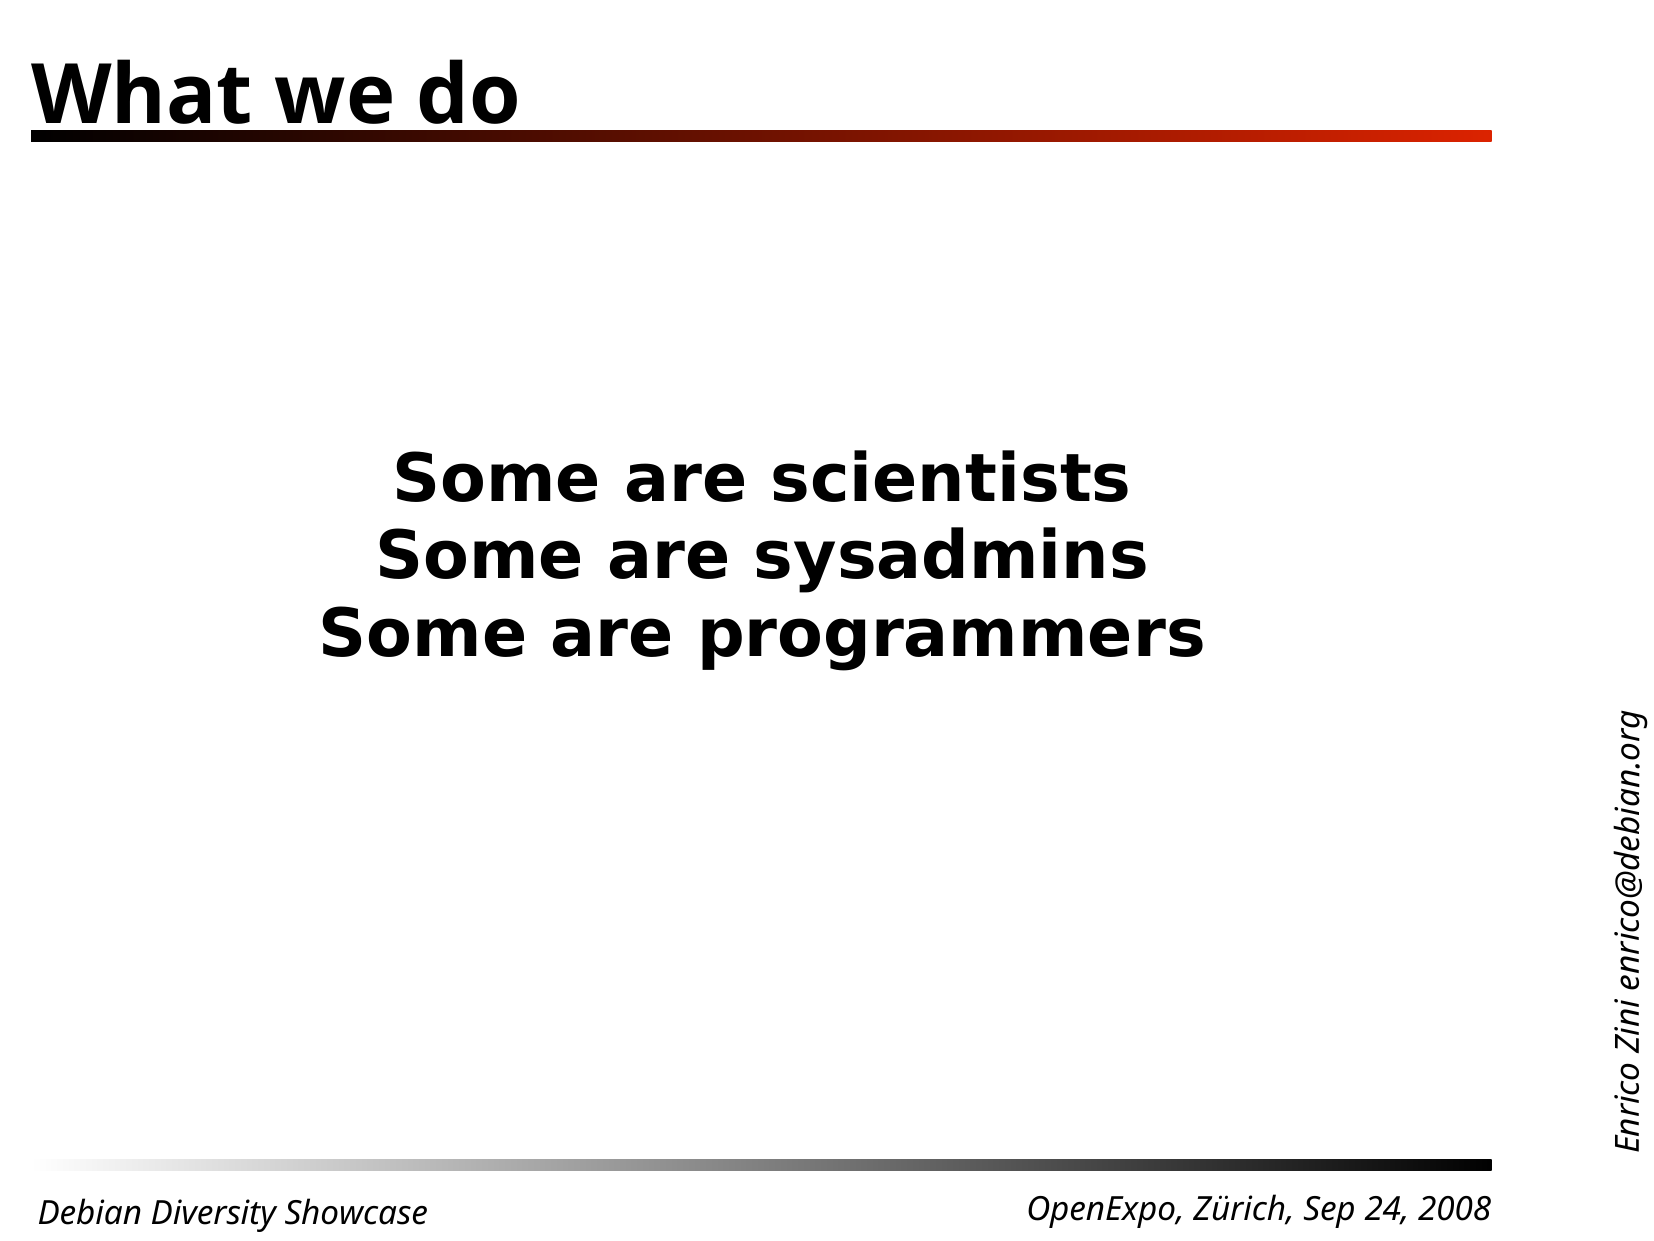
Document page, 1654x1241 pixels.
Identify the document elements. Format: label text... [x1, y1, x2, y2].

text_box Some are scientists Some are sysadmins Some are programmers [30, 439, 1495, 673]
text_box What we do [31, 34, 1438, 168]
